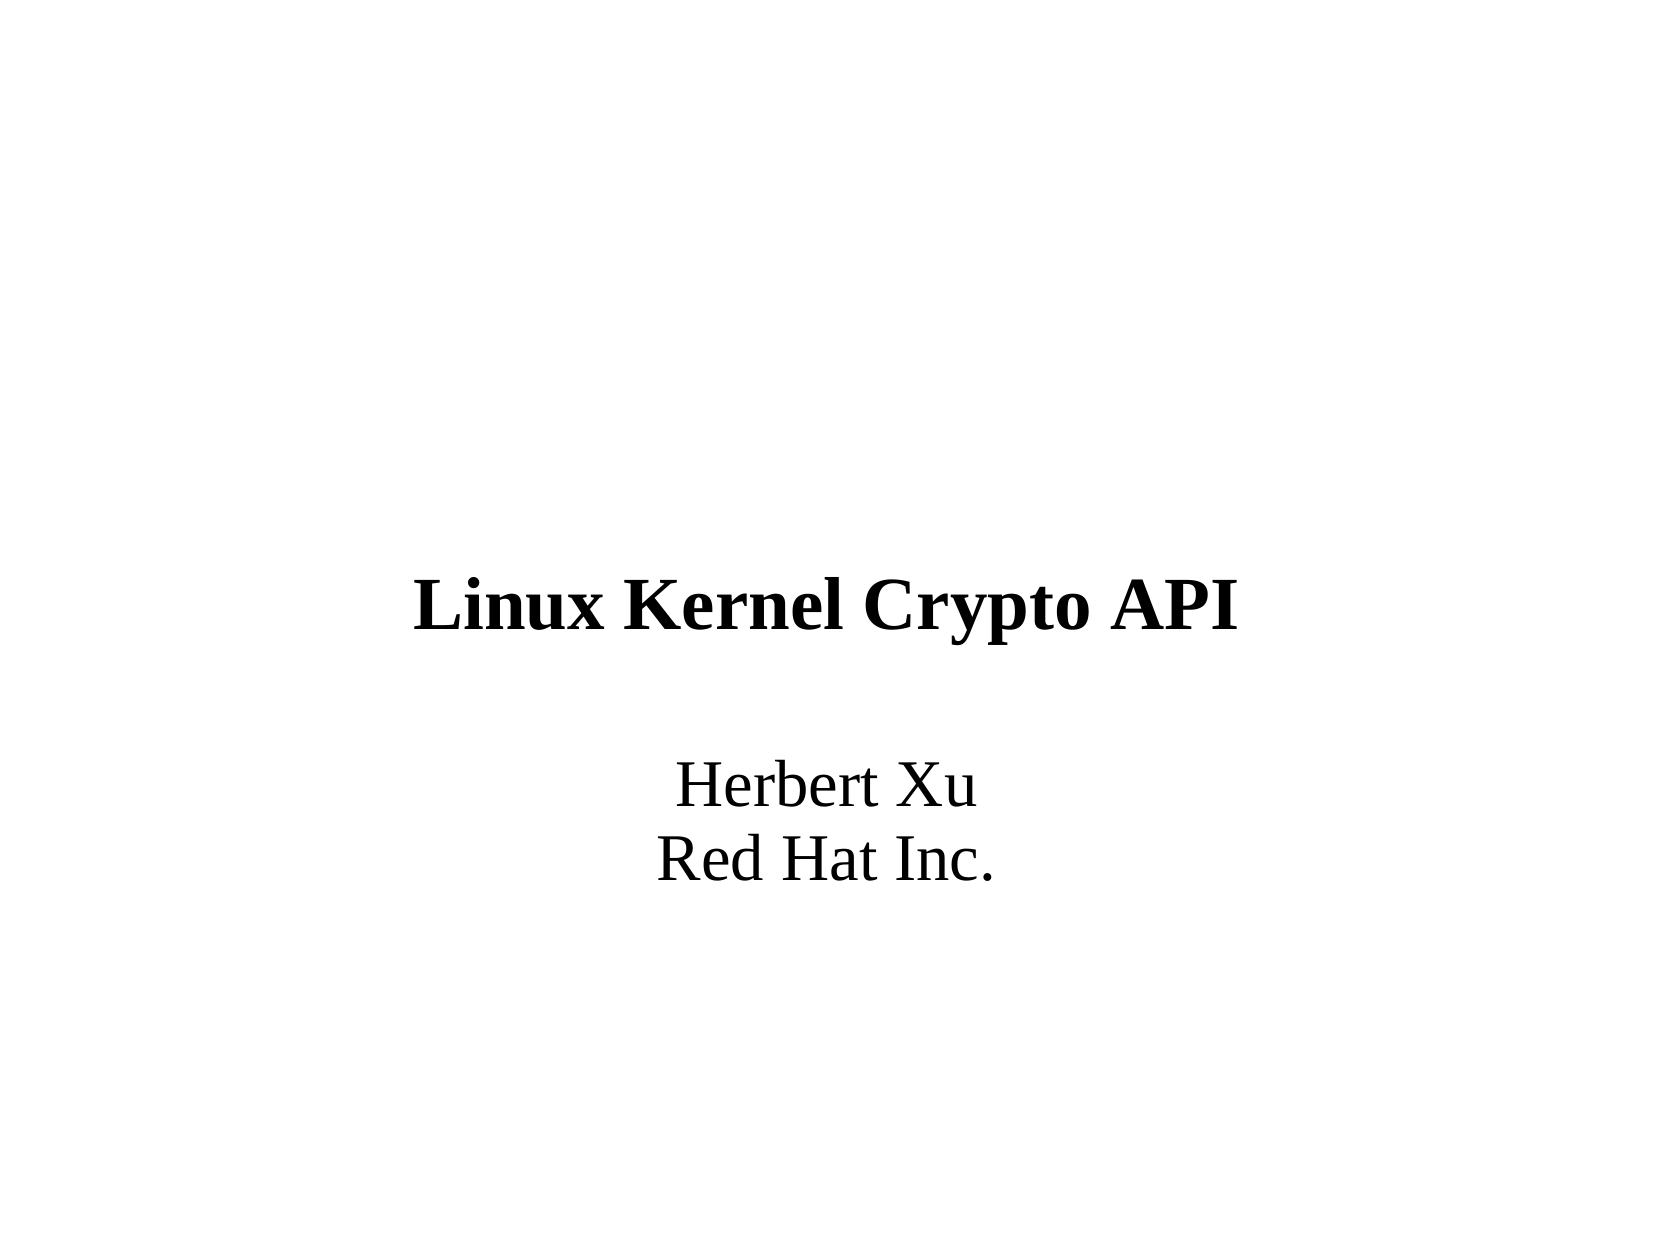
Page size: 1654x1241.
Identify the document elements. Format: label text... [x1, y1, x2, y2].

title Linux Kernel Crypto API Herbert Xu Red Hat Inc. [0, 463, 1653, 1051]
